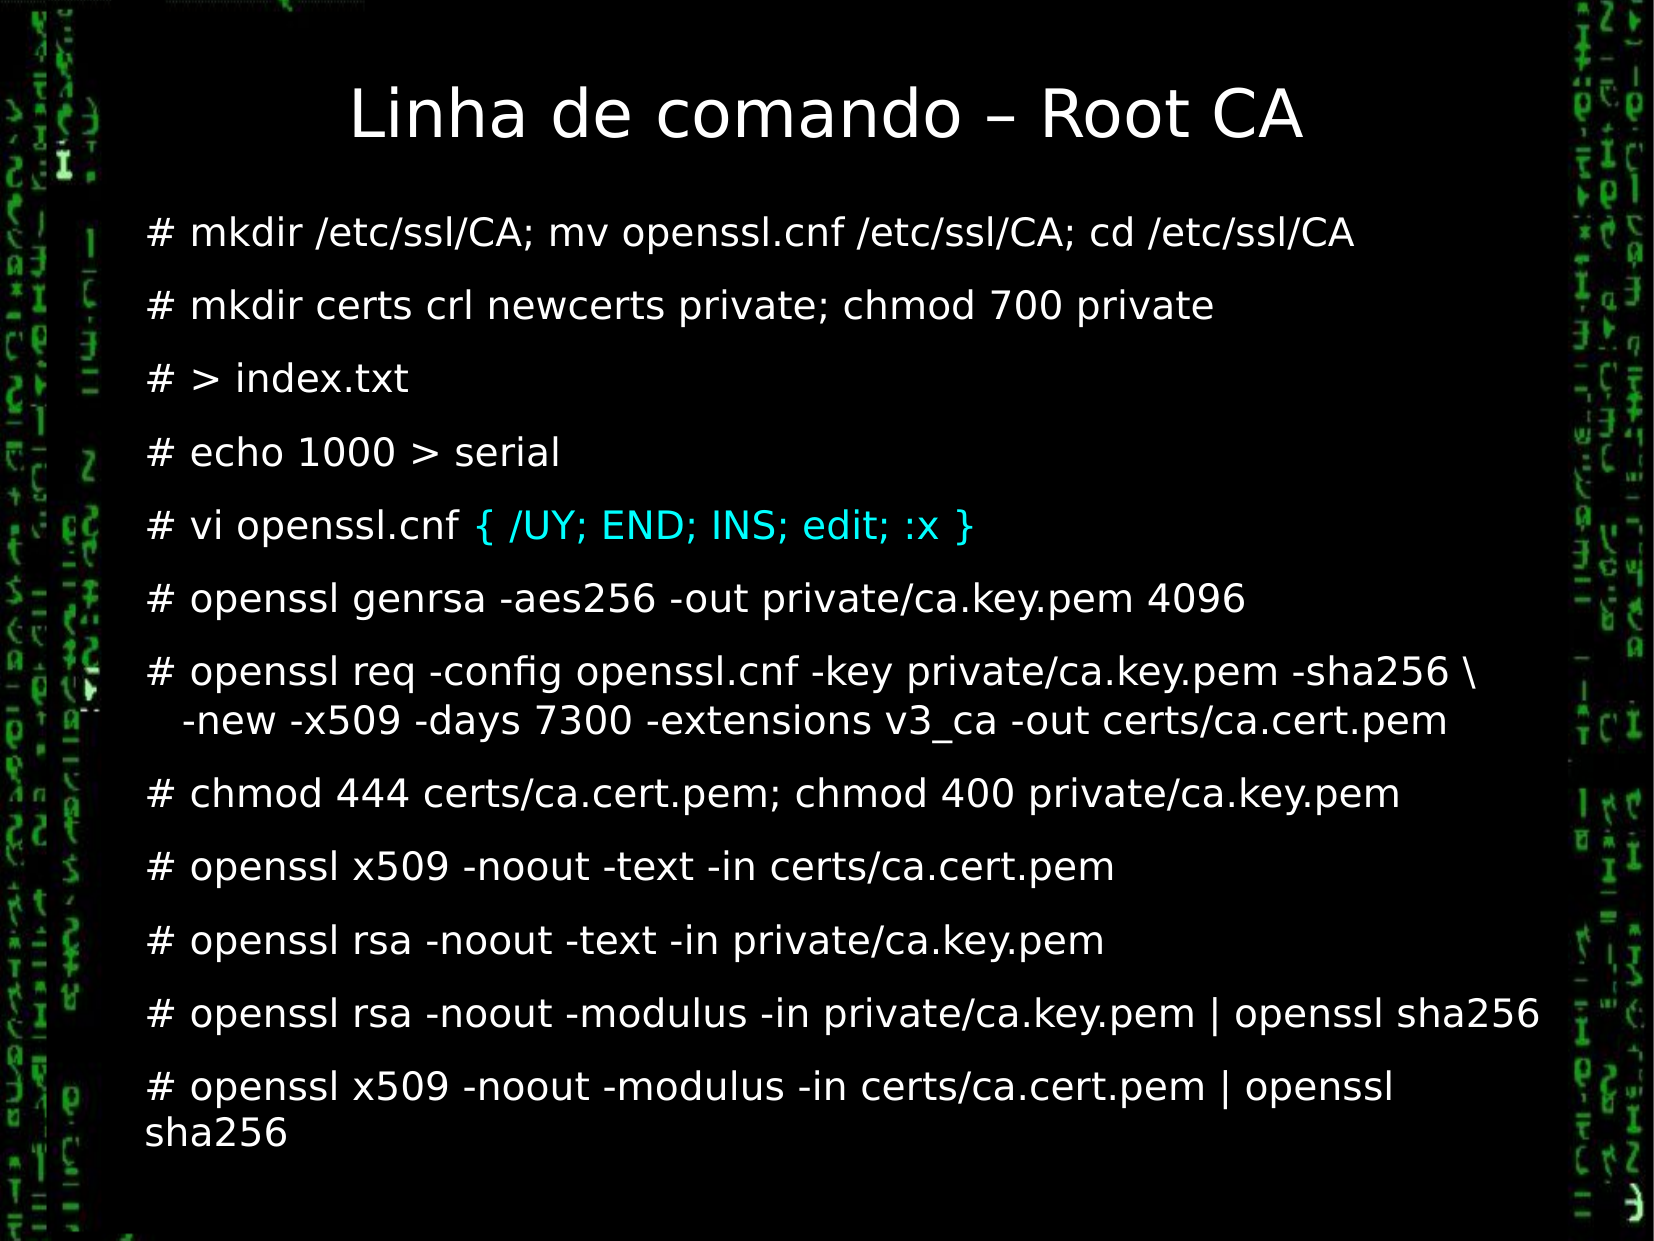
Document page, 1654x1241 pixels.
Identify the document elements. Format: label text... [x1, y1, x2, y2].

title Linha de comando – Root CA [82, 49, 1571, 181]
picture [0, 0, 1654, 1241]
list # mkdir /etc/ssl/CA; mv openssl.cnf /etc/ssl/CA; cd /etc/ssl/CA # mkdir certs crl newcerts private; chmod 700 private # > index.txt # echo 1000 > serial # vi openssl.cnf { /UY; END; INS; edit; :x } # openssl genrsa -aes256 -out private/ca.key.pem 4096 # openssl req -config openssl.cnf -key private/ca.key.pem -sha256 \ -new -x509 -days 7300 -extensions v3_ca -out certs/ca.cert.pem # chmod 444 certs/ca.cert.pem; chmod 400 private/ca.key.pem # openssl x509 -noout -text -in certs/ca.cert.pem # openssl rsa -noout -text -in private/ca.key.pem # openssl rsa -noout -modulus -in private/ca.key.pem | openssl sha256 # openssl x509 -noout -modulus -in certs/ca.cert.pem | openssl sha256 [77, 210, 1548, 1201]
